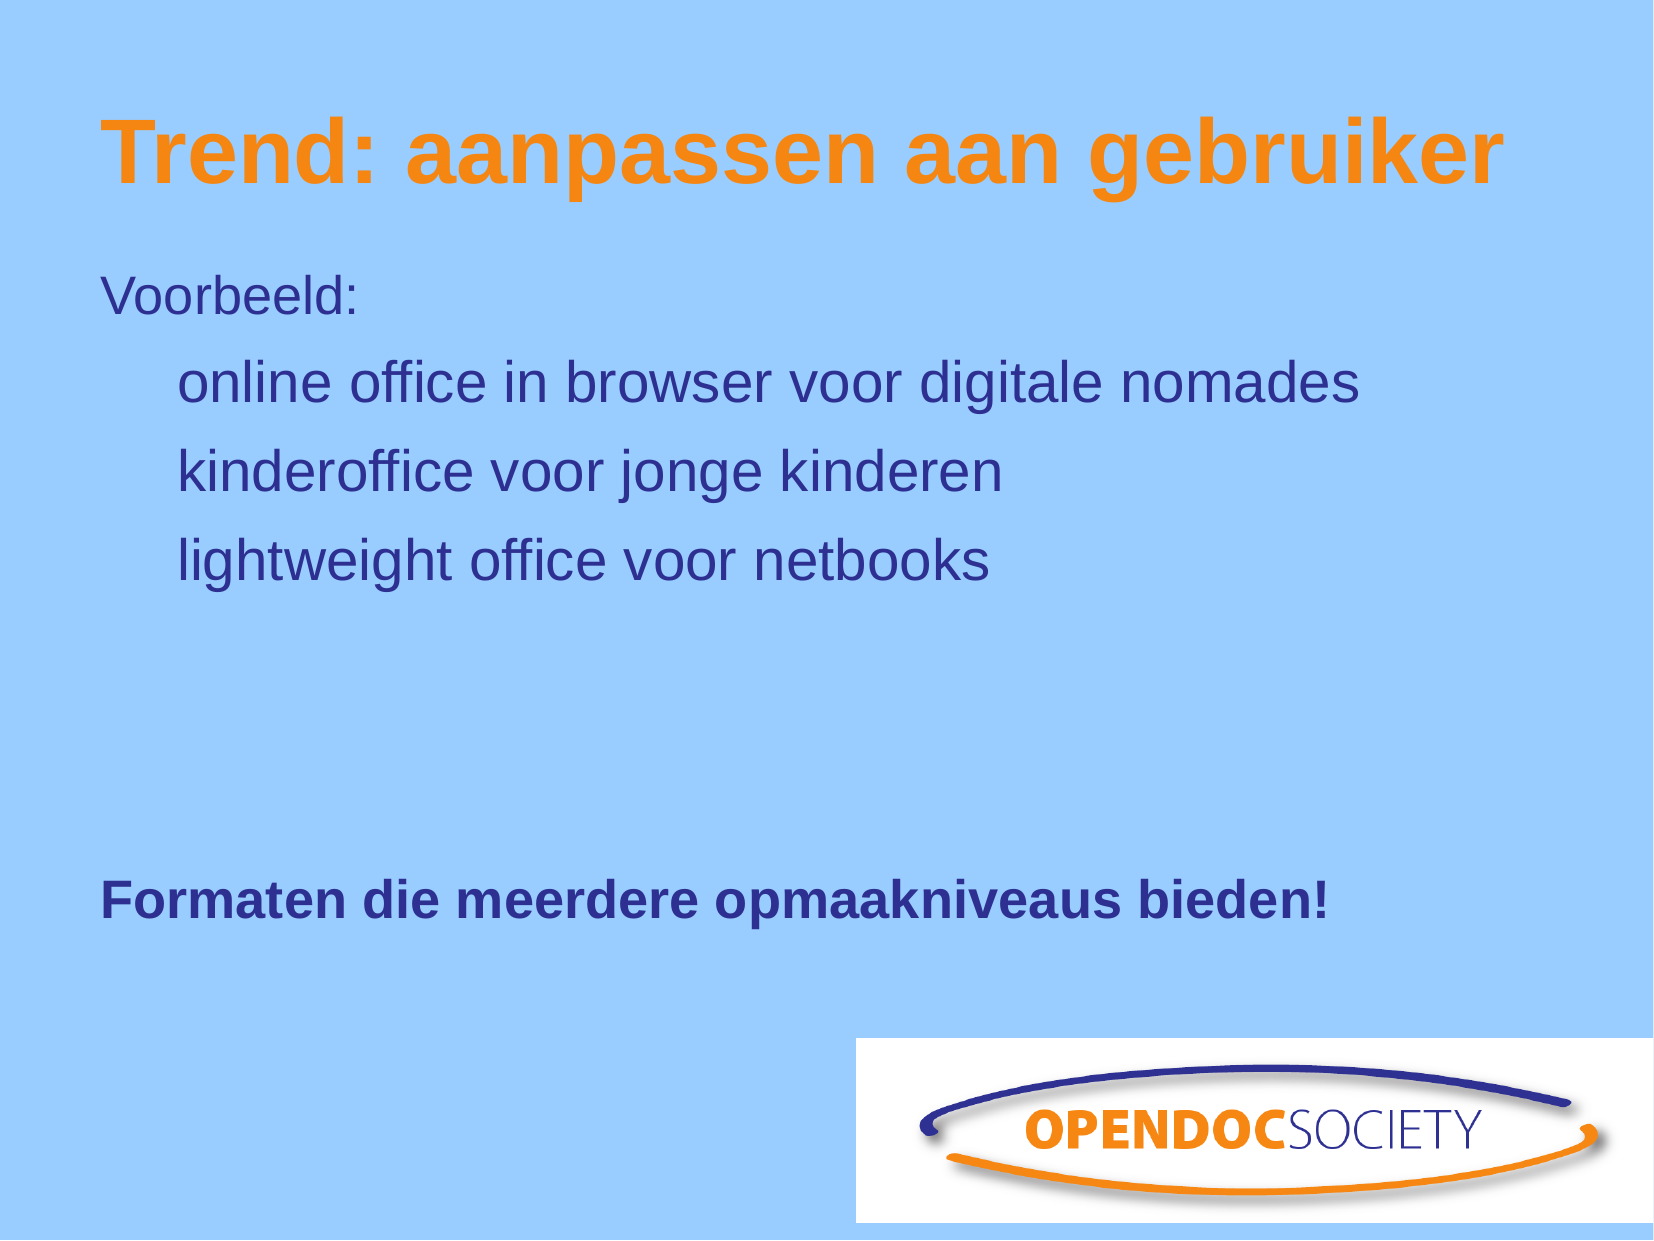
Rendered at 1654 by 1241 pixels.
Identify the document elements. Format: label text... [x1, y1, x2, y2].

title Trend: aanpassen aan gebruiker [106, 112, 1595, 215]
list Voorbeeld: online office in browser voor digitale nomades kinderoffice voor jonge kinderen lightweight office voor netbooks Formaten die meerdere opmaakniveaus bieden! [82, 290, 1571, 1094]
picture [856, 1038, 1654, 1223]
